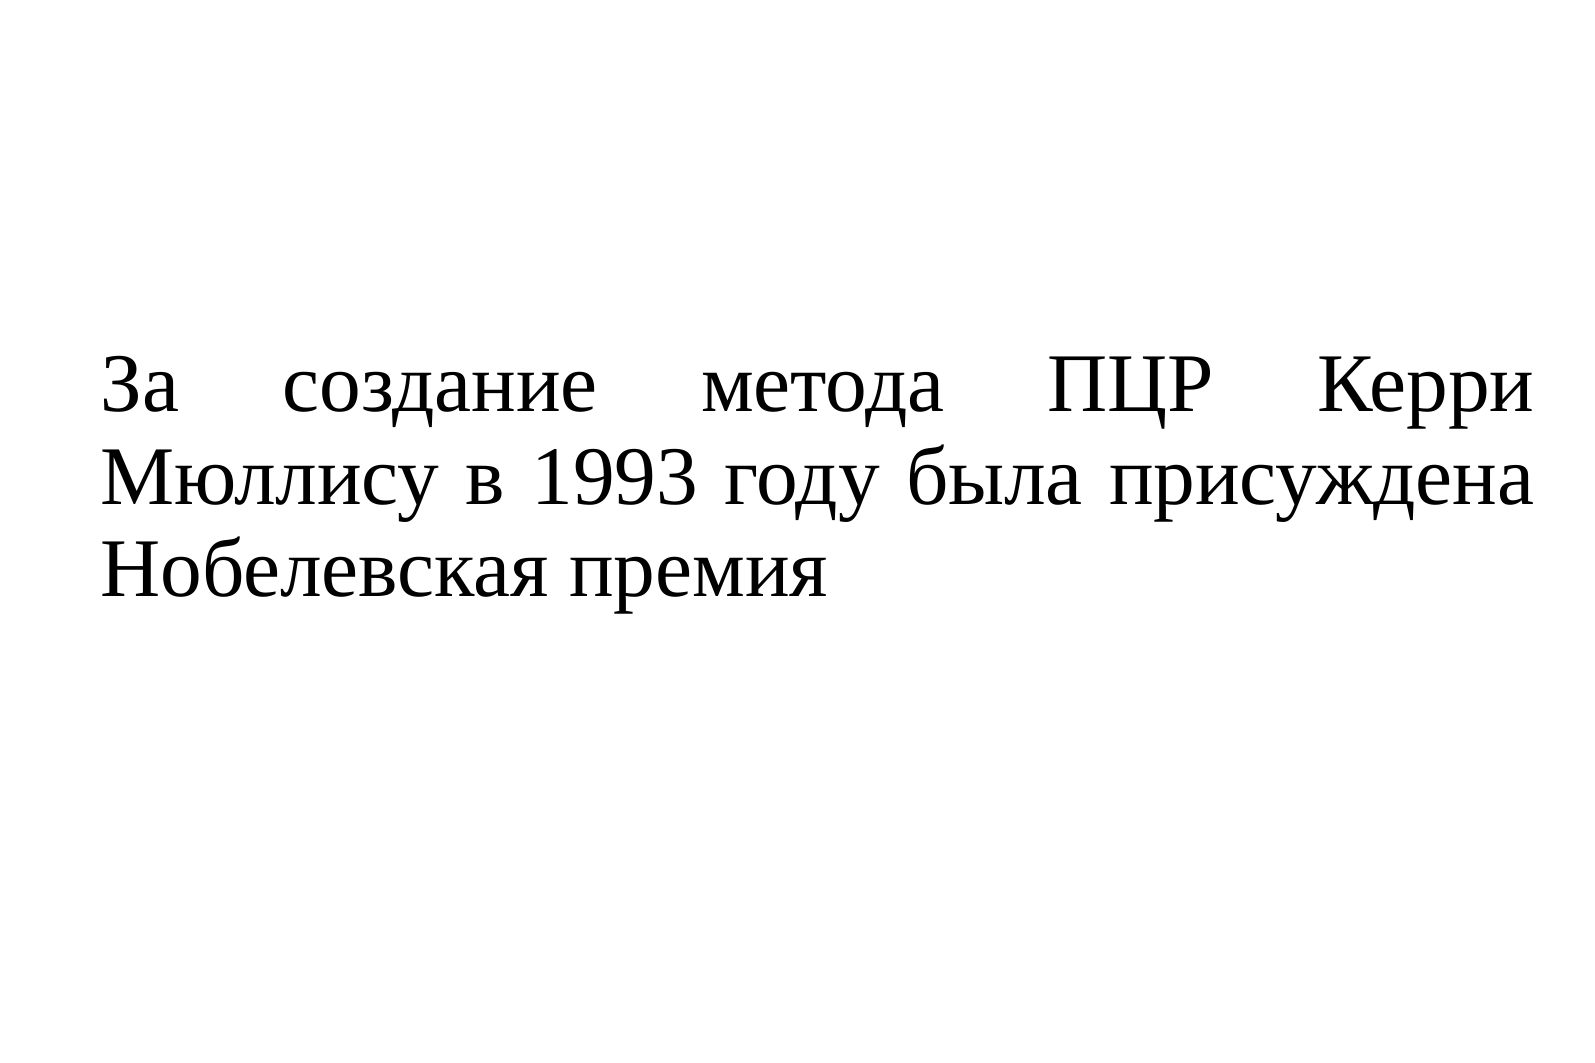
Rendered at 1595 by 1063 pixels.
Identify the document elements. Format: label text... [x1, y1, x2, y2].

title За создание метода ПЦР Керри Мюллису в 1993 году была присуждена Нобелевская премия [100, 337, 1536, 615]
